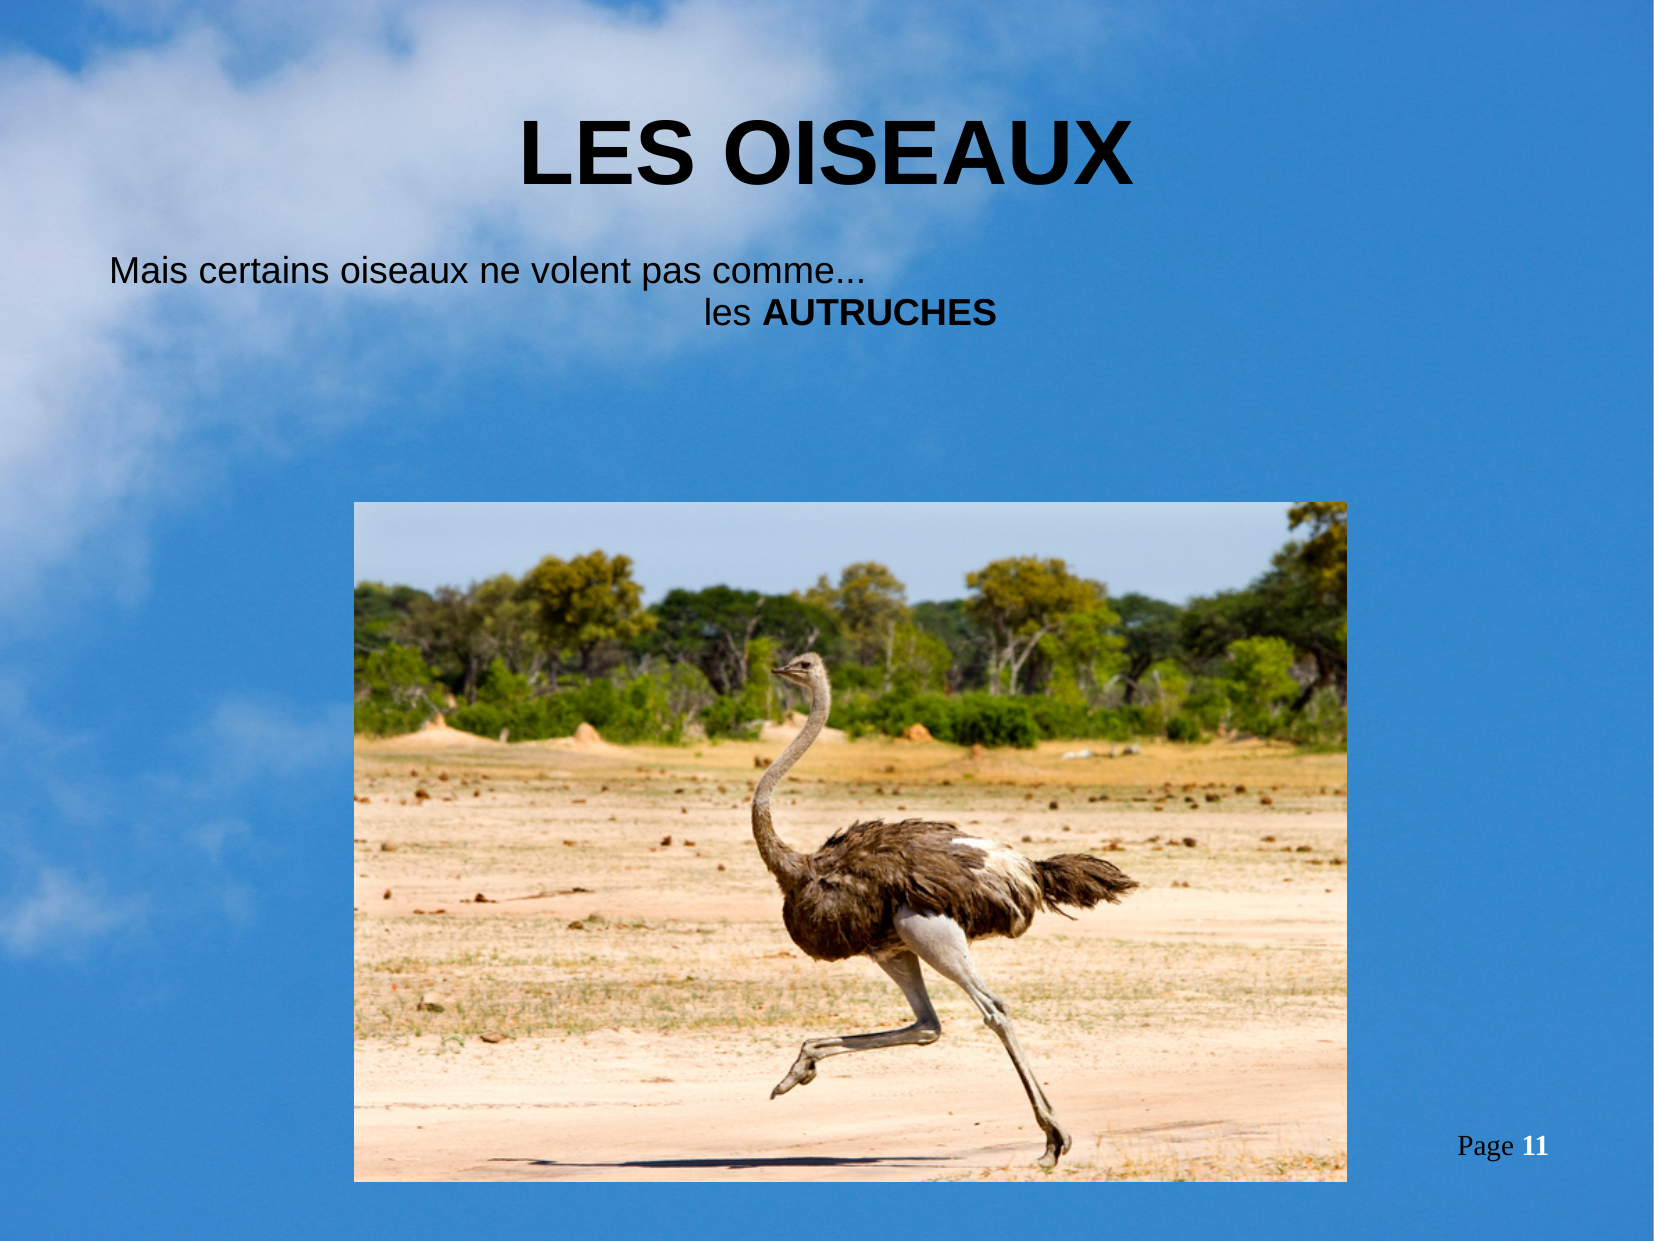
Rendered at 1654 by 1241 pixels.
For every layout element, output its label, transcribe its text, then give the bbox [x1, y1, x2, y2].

text_box Mais certains oiseaux ne volent pas comme... les AUTRUCHES [23, 242, 1607, 473]
title LES OISEAUX [83, 49, 1572, 242]
picture [0, 0, 1654, 1241]
